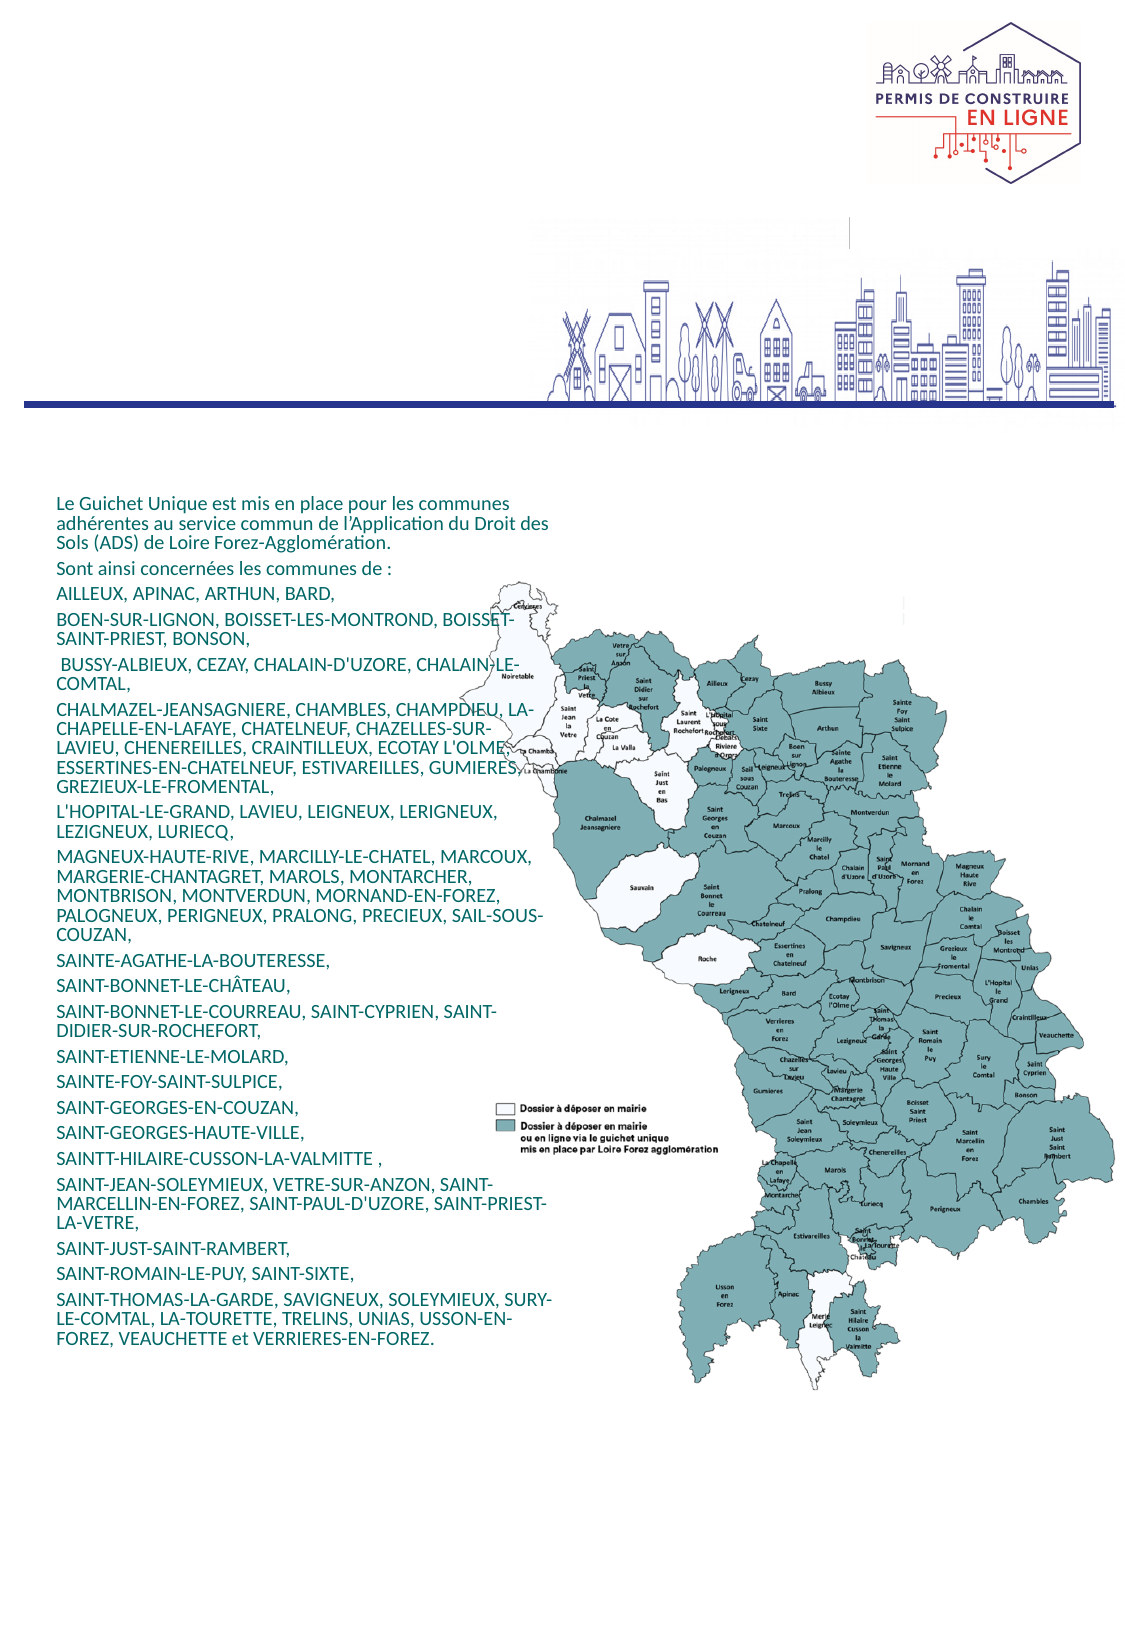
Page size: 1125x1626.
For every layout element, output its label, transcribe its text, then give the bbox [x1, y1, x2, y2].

picture [563, 576, 1125, 1403]
list Le Guichet Unique est mis en place pour les communes adhérentes au service commun de l’Application du Droit des Sols (ADS) de Loire Forez-Agglomération. Sont ainsi concernées les communes de : AILLEUX, APINAC, ARTHUN, BARD, BOEN-SUR-LIGNON, BOISSET-LES-MONTROND, BOISSET-SAINT-PRIEST, BONSON, BUSSY-ALBIEUX, CEZAY, CHALAIN-D'UZORE, CHALAIN-LE-COMTAL, CHALMAZEL-JEANSAGNIERE, CHAMBLES, CHAMPDIEU, LA-CHAPELLE-EN-LAFAYE, CHATELNEUF, CHAZELLES-SUR-LAVIEU, CHENEREILLES, CRAINTILLEUX, ECOTAY L'OLME, ESSERTINES-EN-CHATELNEUF, ESTIVAREILLES, GUMIERES, GREZIEUX-LE-FROMENTAL, L'HOPITAL-LE-GRAND, LAVIEU, LEIGNEUX, LERIGNEUX, LEZIGNEUX, LURIECQ, MAGNEUX-HAUTE-RIVE, MARCILLY-LE-CHATEL, MARCOUX, MARGERIE-CHANTAGRET, MAROLS, MONTARCHER, MONTBRISON, MONTVERDUN, MORNAND-EN-FOREZ, PALOGNEUX, PERIGNEUX, PRALONG, PRECIEUX, SAIL-SOUS-COUZAN, SAINTE-AGATHE-LA-BOUTERESSE, SAINT-BONNET-LE-CHÂTEAU, SAINT-BONNET-LE-COURREAU, SAINT-CYPRIEN, SAINT-DIDIER-SUR-ROCHEFORT, SAINT-ETIENNE-LE-MOLARD, SAINTE-FOY-SAINT-SULPICE, SAINT-GEORGES-EN-COUZAN, SAINT-GEORGES-HAUTE-VILLE, SAINTT-HILAIRE-CUSSON-LA-VALMITTE , SAINT-JEAN-SOLEYMIEUX, VETRE-SUR-ANZON, SAINT-MARCELLIN-EN-FOREZ, SAINT-PAUL-D'UZORE, SAINT-PRIEST-LA-VETRE, SAINT-JUST-SAINT-RAMBERT, SAINT-ROMAIN-LE-PUY, SAINT-SIXTE, SAINT-THOMAS-LA-GARDE, SAVIGNEUX, SOLEYMIEUX, SURY-LE-COMTAL, LA-TOURETTE, TRELINS, UNIAS, USSON-EN-FOREZ, VEAUCHETTE et VERRIERES-EN-FOREZ. [50, 487, 563, 1531]
